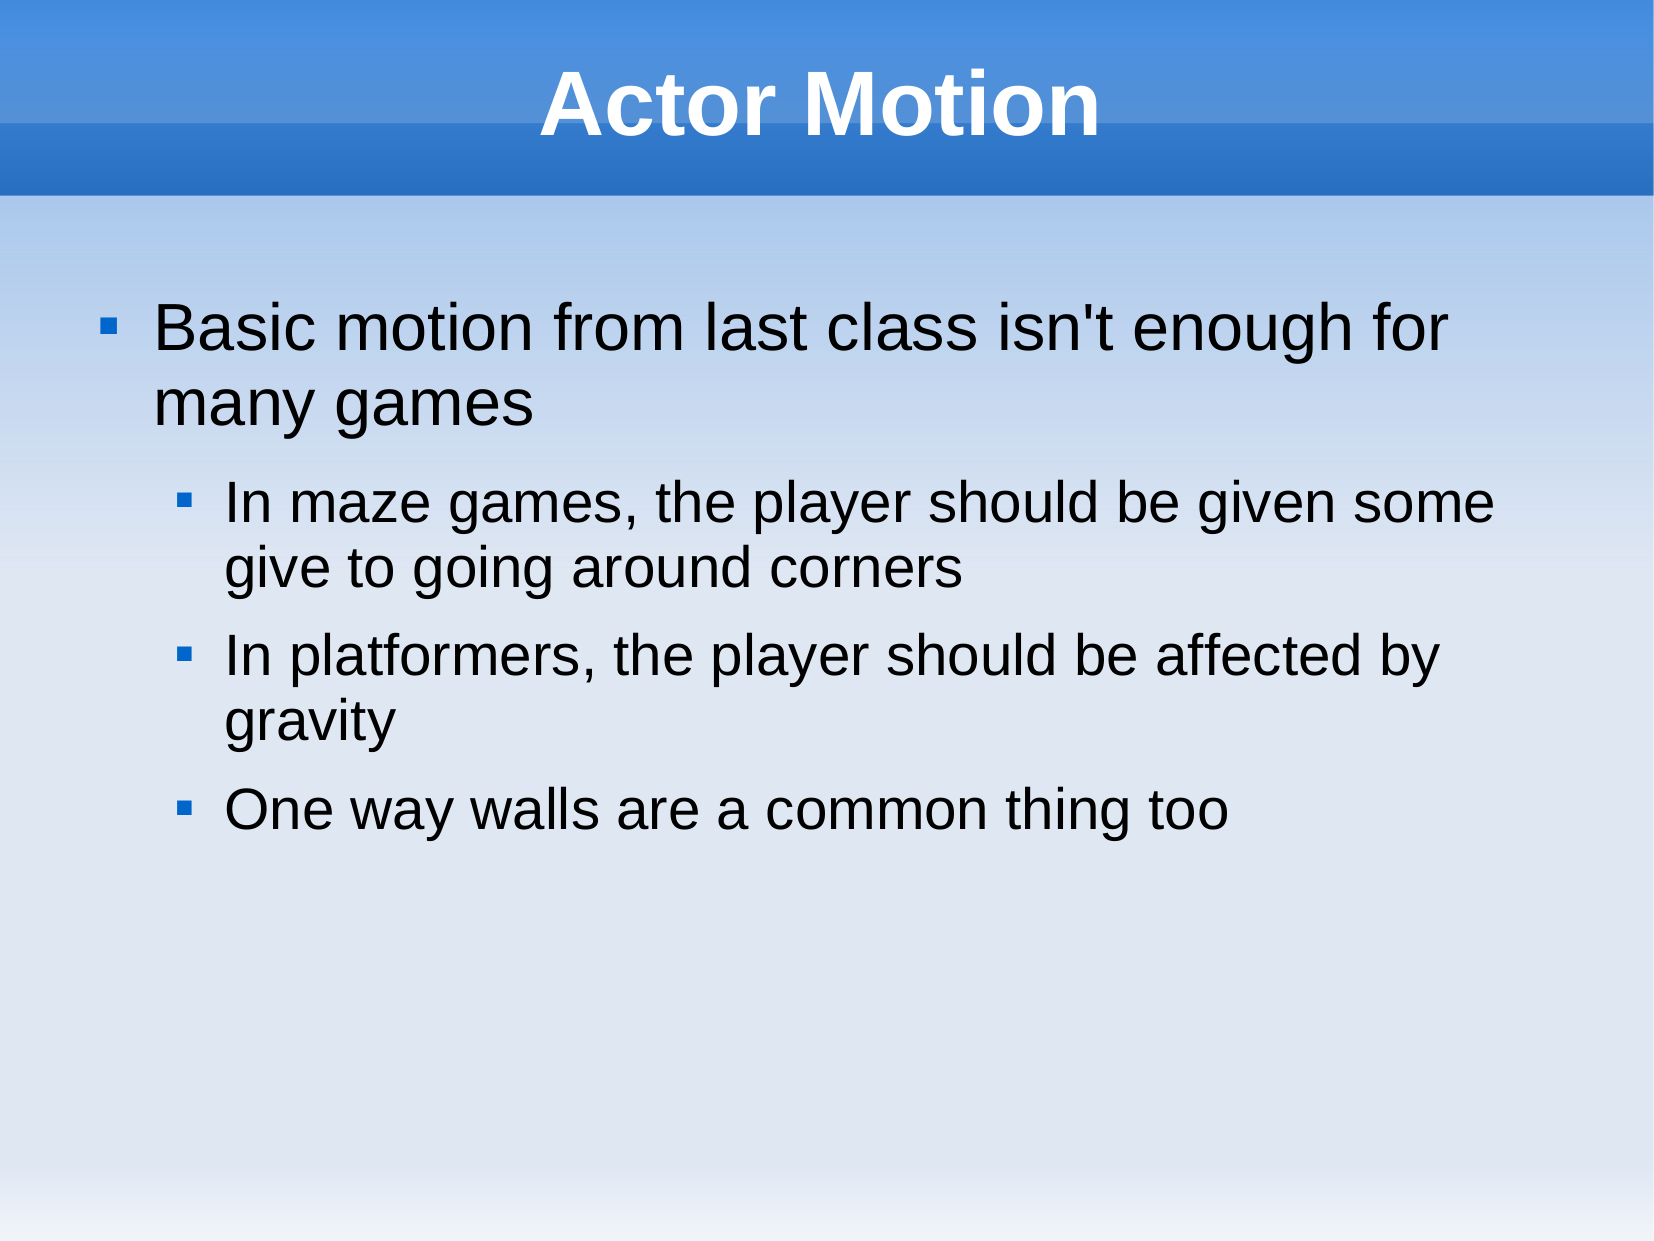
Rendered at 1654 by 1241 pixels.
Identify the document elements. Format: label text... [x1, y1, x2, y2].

picture [0, 0, 1654, 1241]
title Actor Motion [76, 0, 1565, 208]
list Basic motion from last class isn't enough for many games In maze games, the player should be given some give to going around corners In platformers, the player should be affected by gravity One way walls are a common thing too [82, 290, 1571, 1109]
